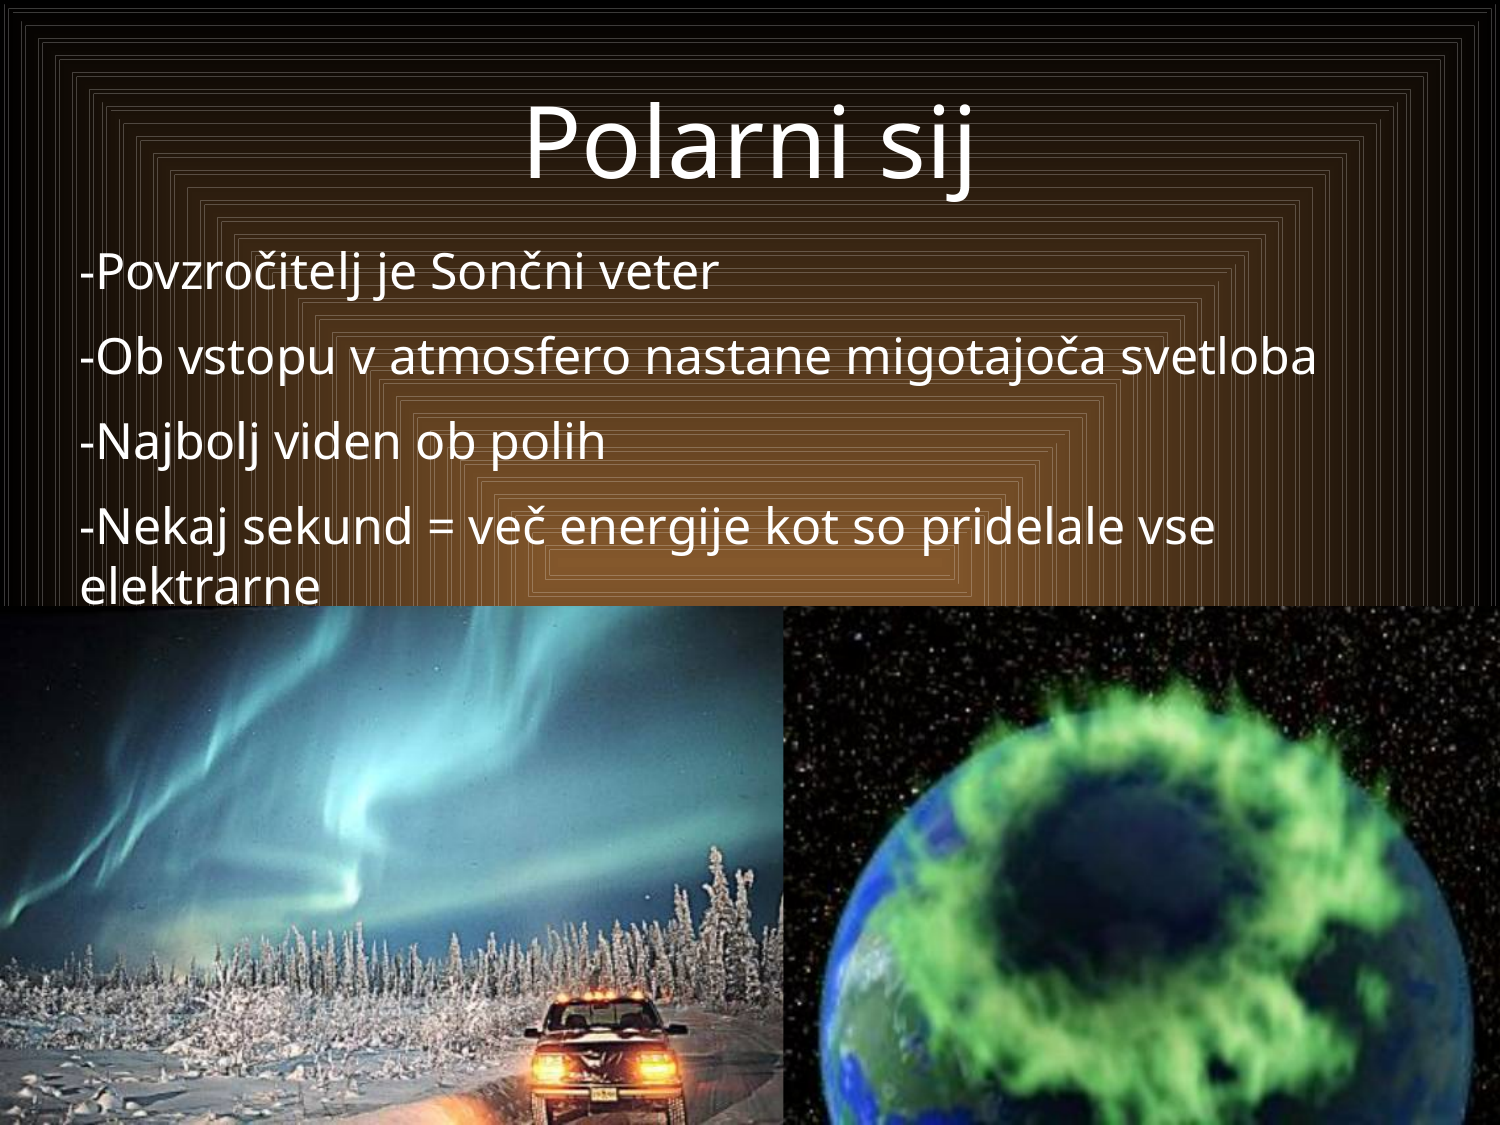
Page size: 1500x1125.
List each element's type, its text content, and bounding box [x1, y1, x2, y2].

title Polarni sij [75, 45, 1425, 231]
picture [0, 606, 1500, 1125]
text_box -Povzročitelj je Sončni veter -Ob vstopu v atmosfero nastane migotajoča svetloba -Najbolj viden ob polih -Nekaj sekund = več energije kot so pridelale vse elektrarne [64, 231, 1436, 606]
